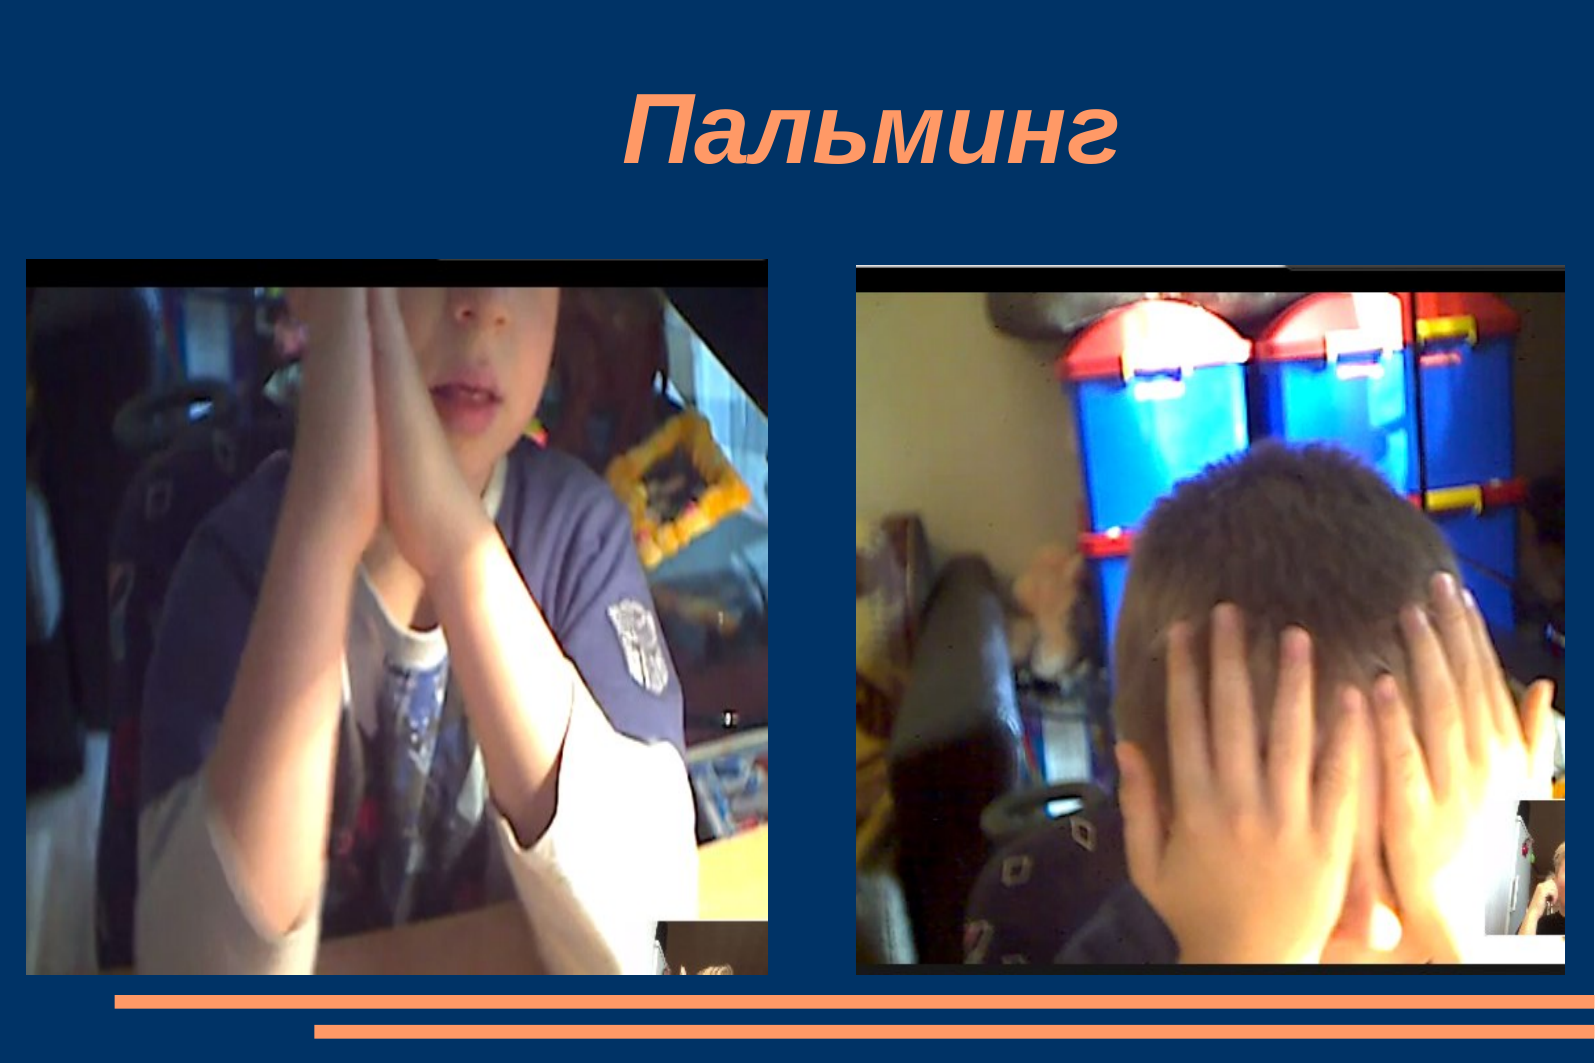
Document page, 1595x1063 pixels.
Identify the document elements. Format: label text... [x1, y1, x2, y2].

picture [26, 259, 768, 975]
title Пальминг [117, 39, 1479, 218]
picture [856, 265, 1565, 975]
